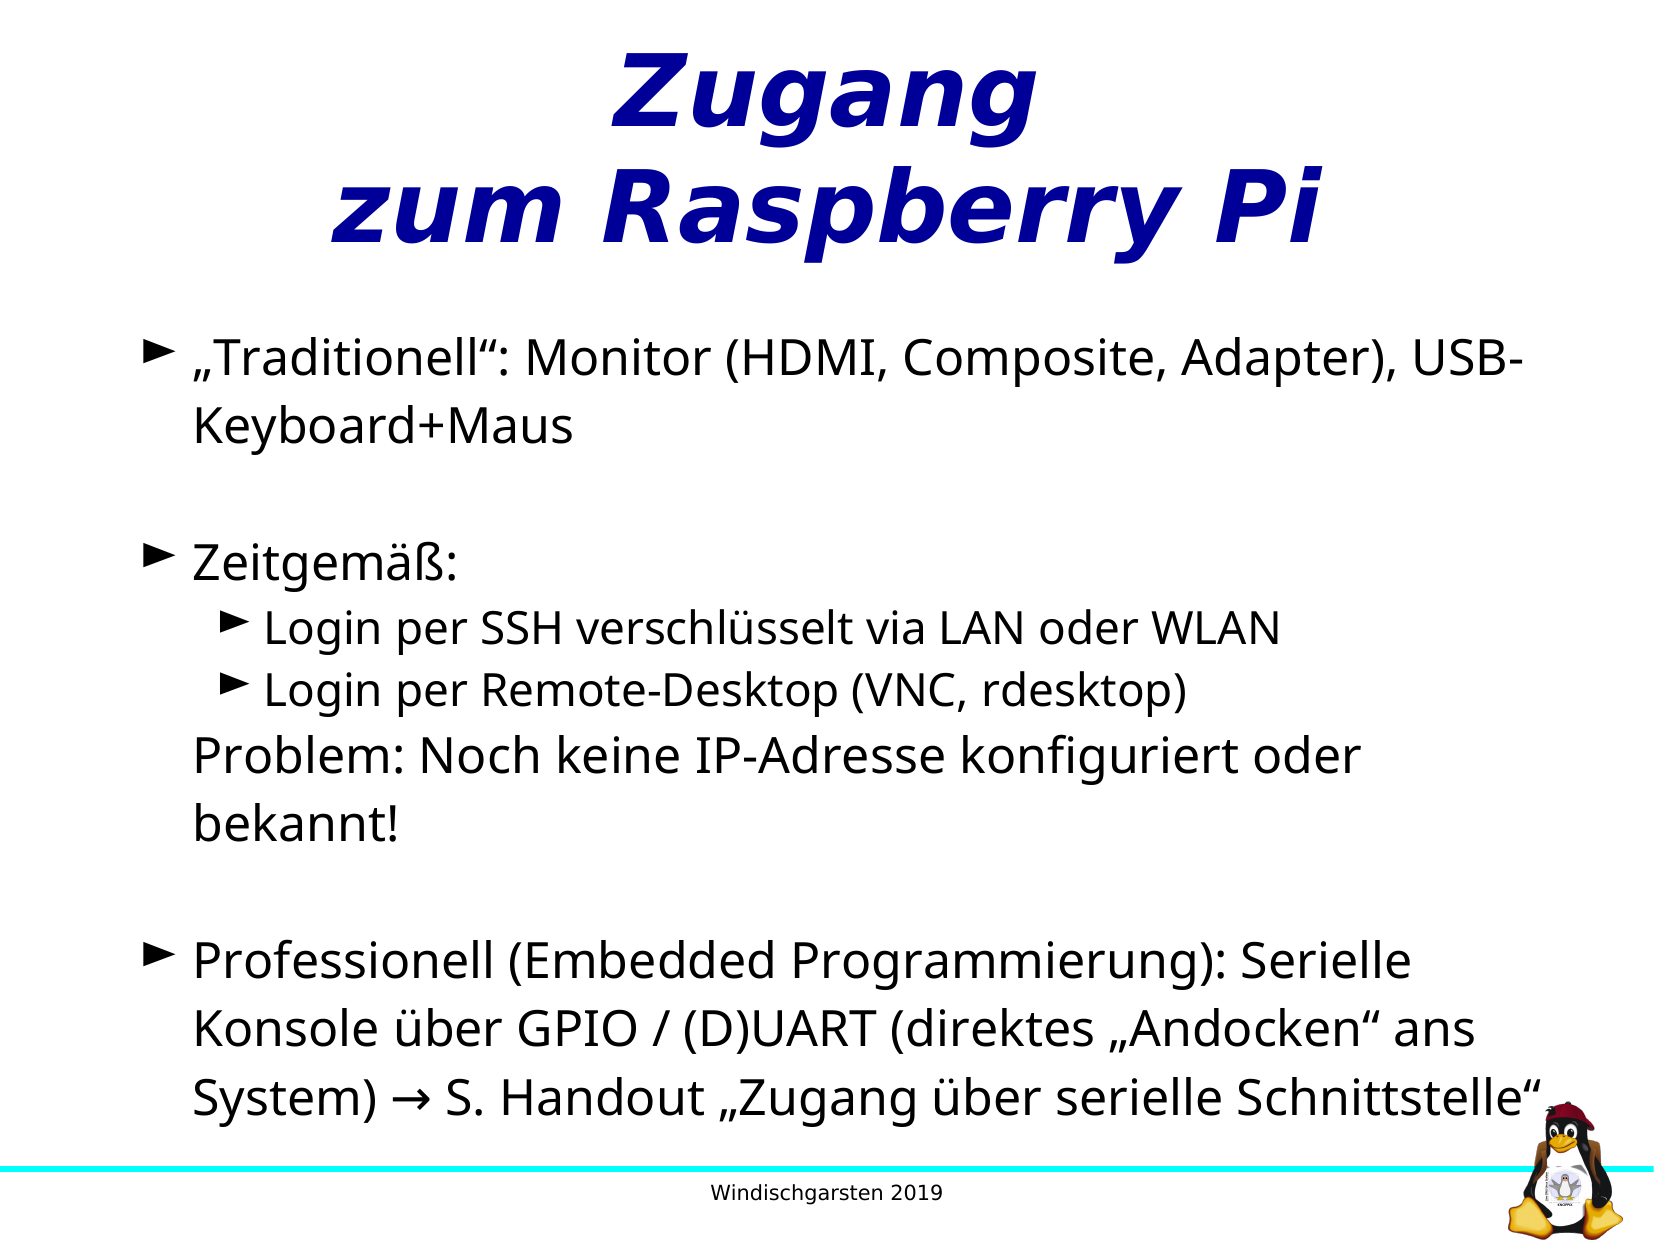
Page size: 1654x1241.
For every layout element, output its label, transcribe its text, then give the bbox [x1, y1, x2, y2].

title Zugang zum Raspberry Pi [121, 33, 1534, 267]
picture [1505, 1100, 1625, 1241]
list „Traditionell“: Monitor (HDMI, Composite, Adapter), USB-Keyboard+Maus Zeitgemäß: Login per SSH verschlüsselt via LAN oder WLAN Login per Remote-Desktop (VNC, rdesktop) Problem: Noch keine IP-Adresse konfiguriert oder bekannt! Professionell (Embedded Programmierung): Serielle Konsole über GPIO / (D)UART (direktes „Andocken“ ans System) → S. Handout „Zugang über serielle Schnittstelle“ [121, 322, 1561, 1132]
